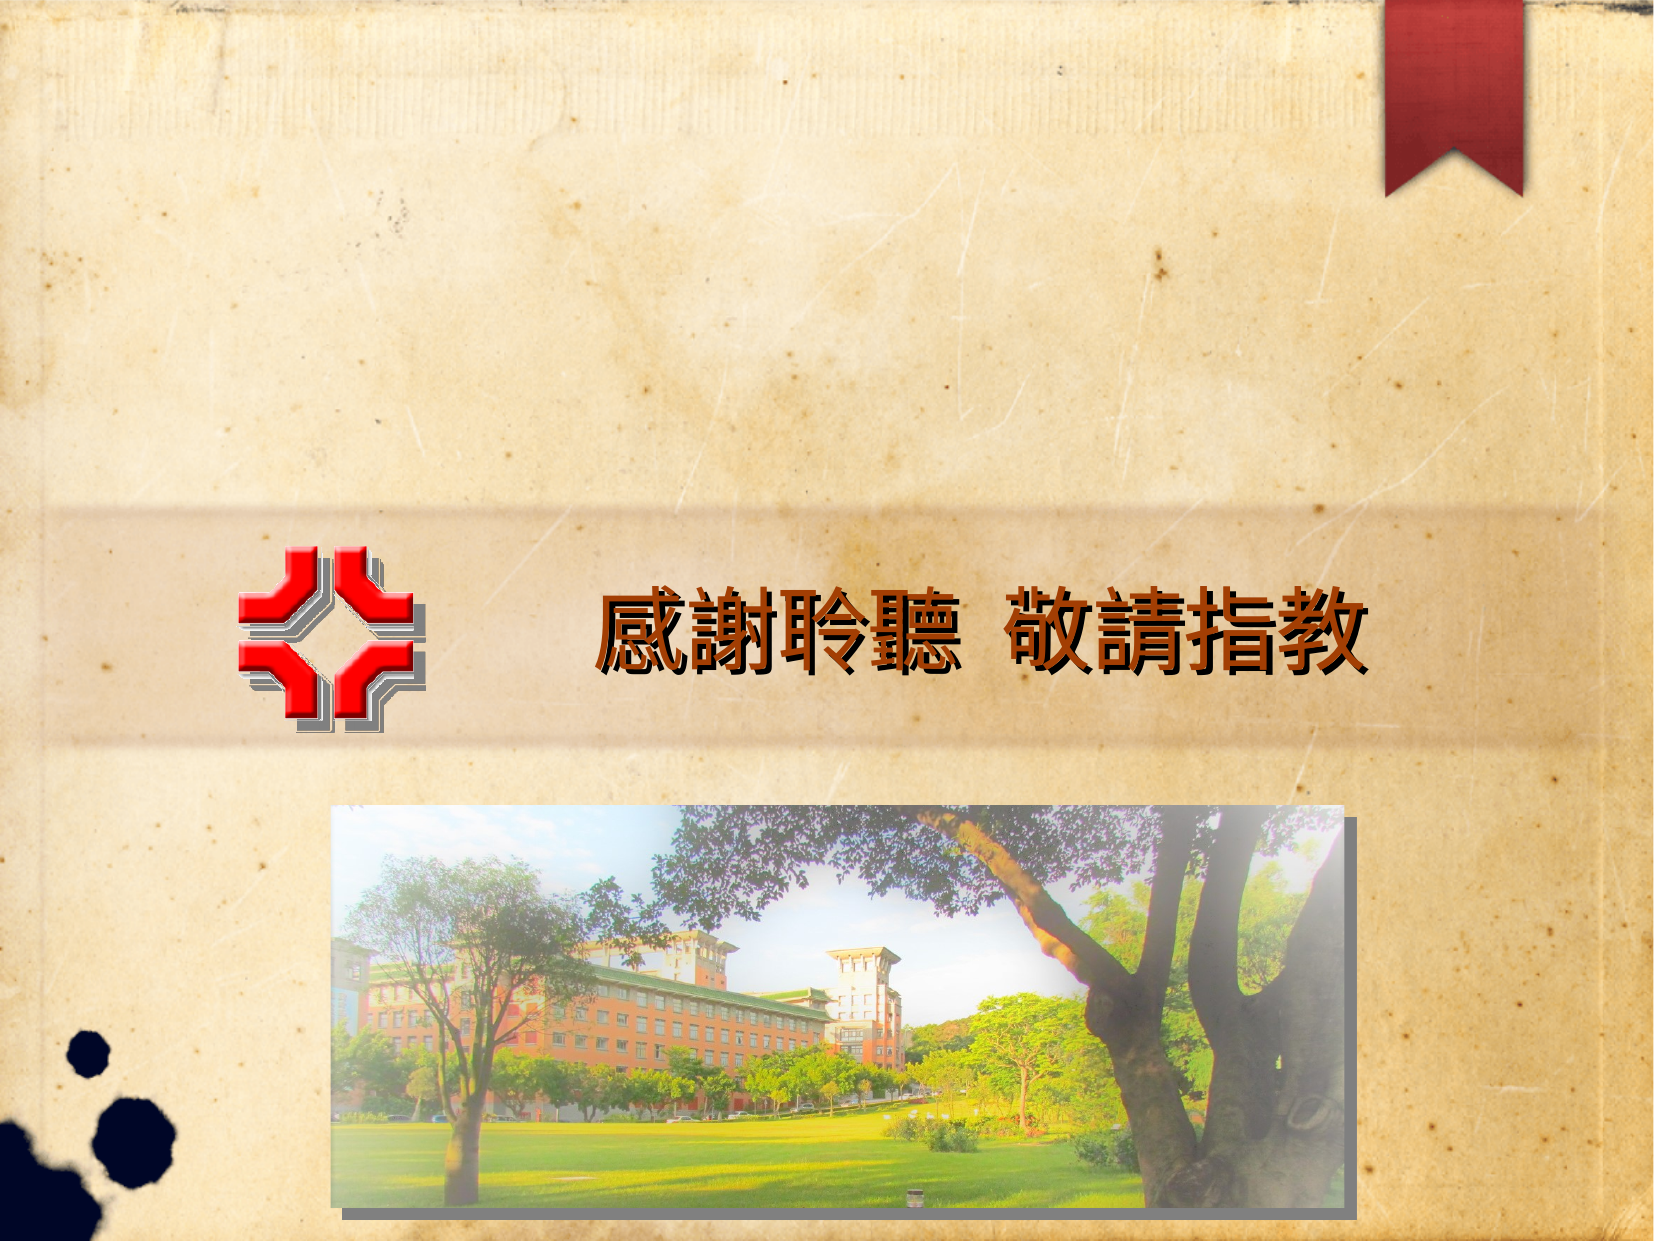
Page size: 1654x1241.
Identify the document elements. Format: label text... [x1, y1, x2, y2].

title 感謝聆聽 敬請指教 [431, 519, 1530, 727]
picture [0, 0, 1654, 1241]
